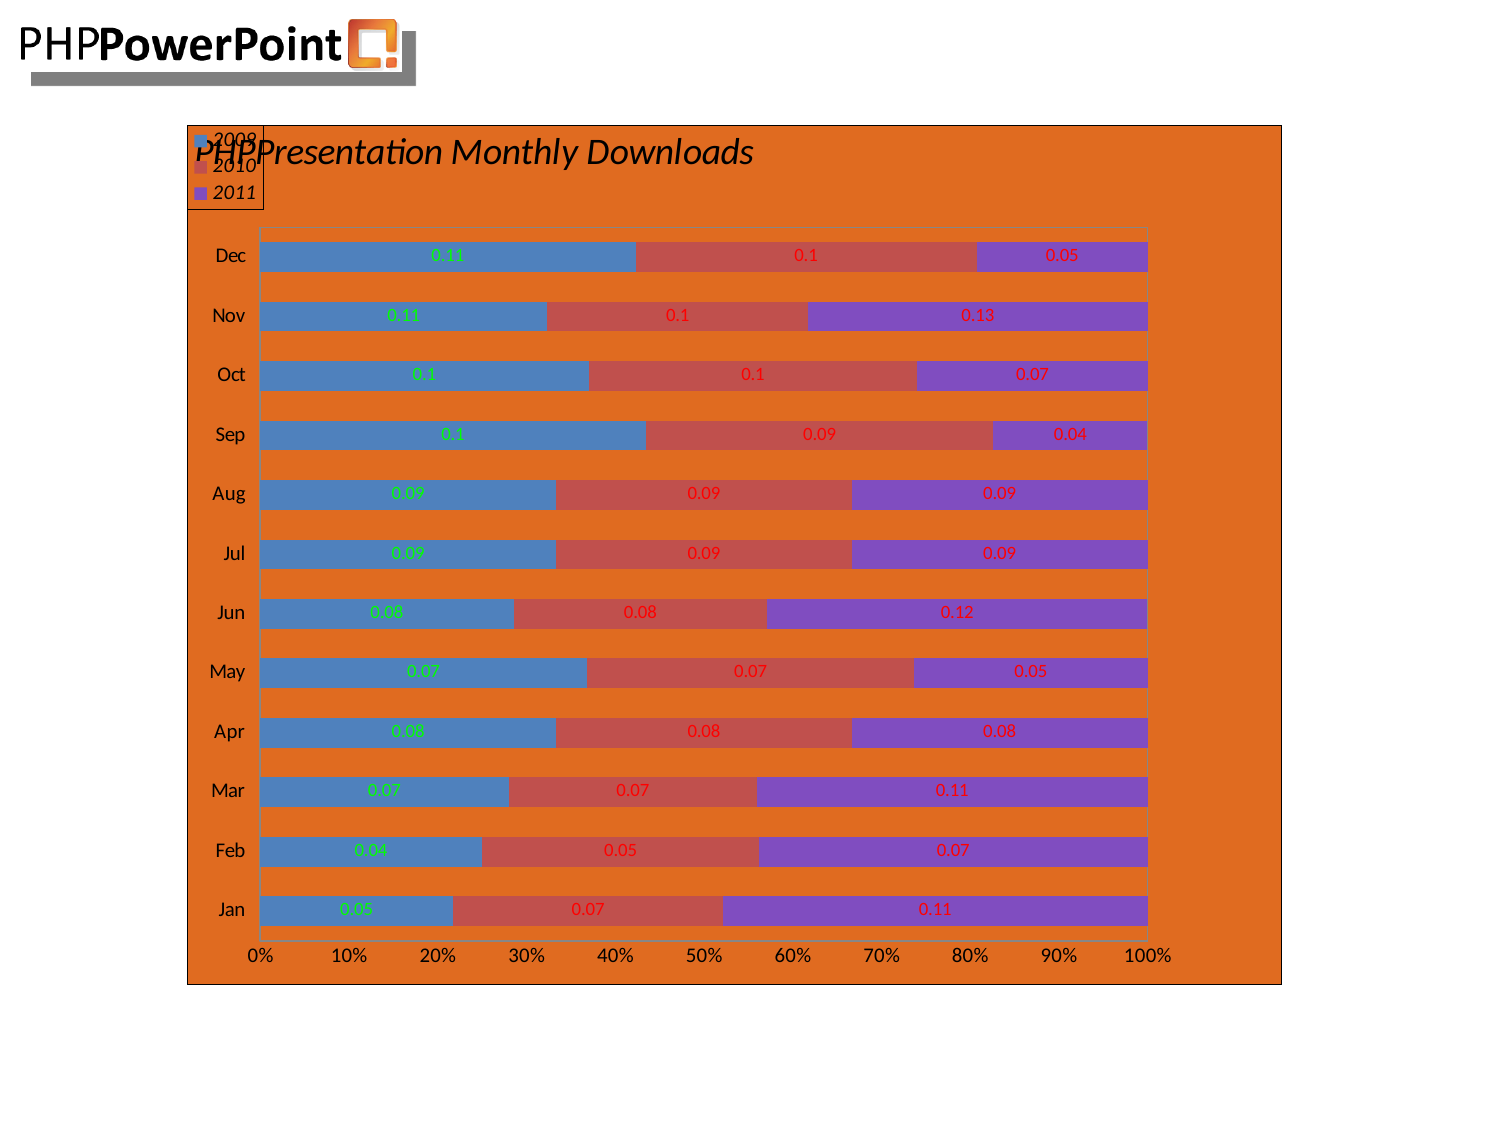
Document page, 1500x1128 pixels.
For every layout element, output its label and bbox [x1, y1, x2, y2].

picture [15, 15, 402, 72]
chart [187, 125, 1282, 985]
